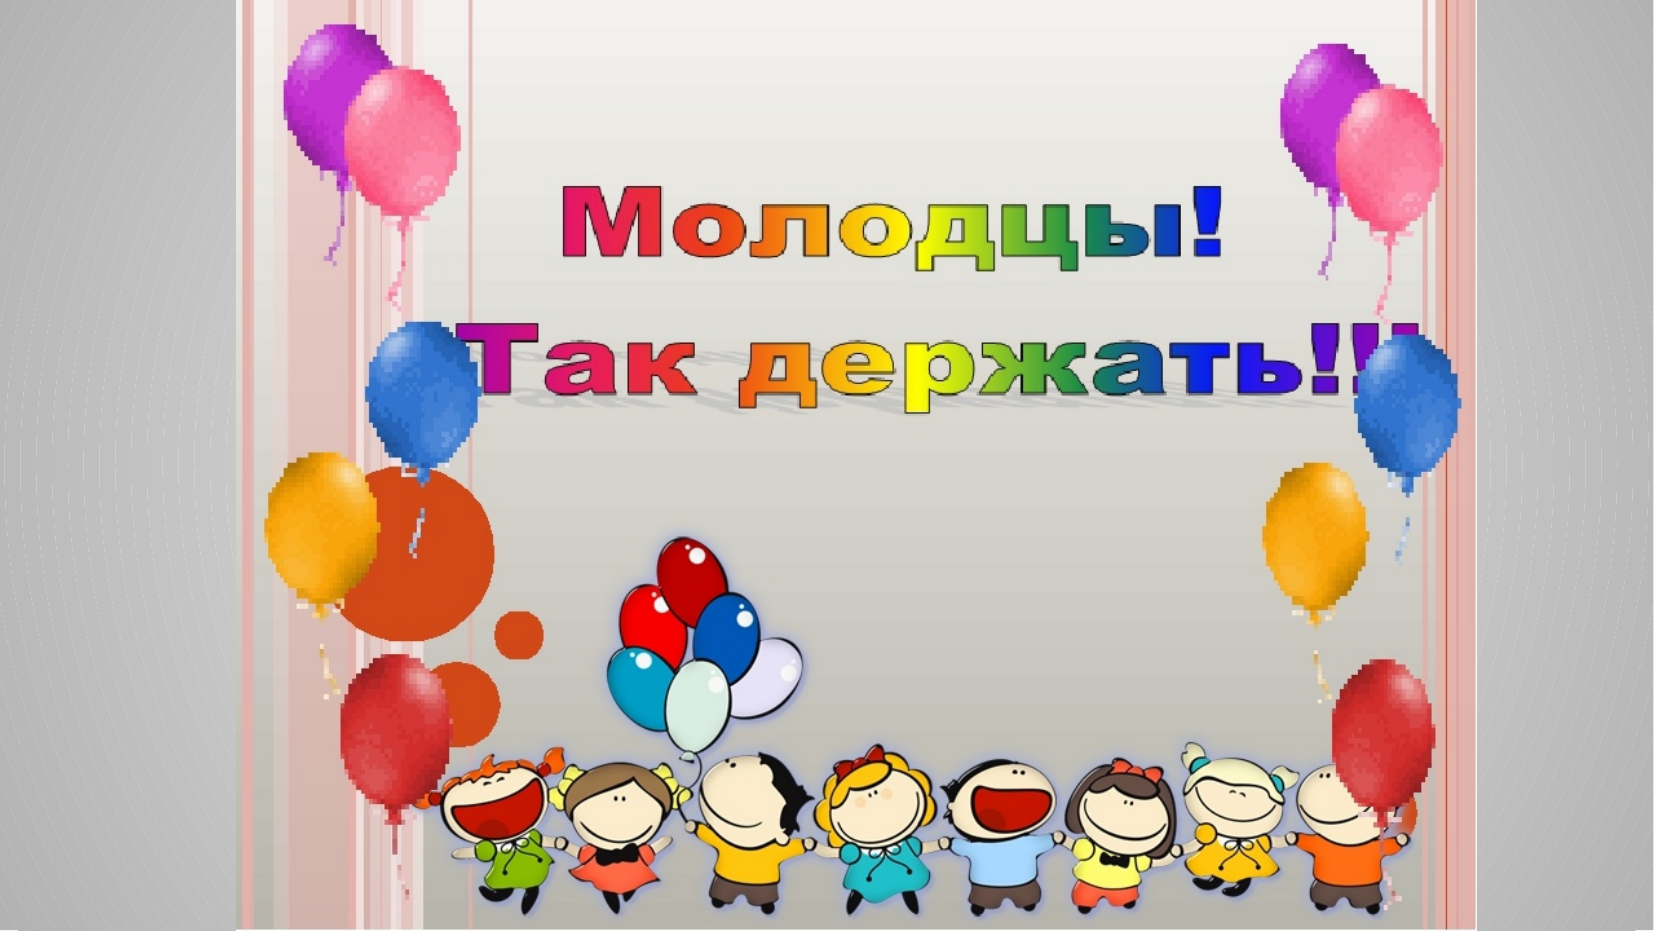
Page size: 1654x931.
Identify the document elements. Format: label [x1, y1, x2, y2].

picture [236, 0, 1477, 931]
